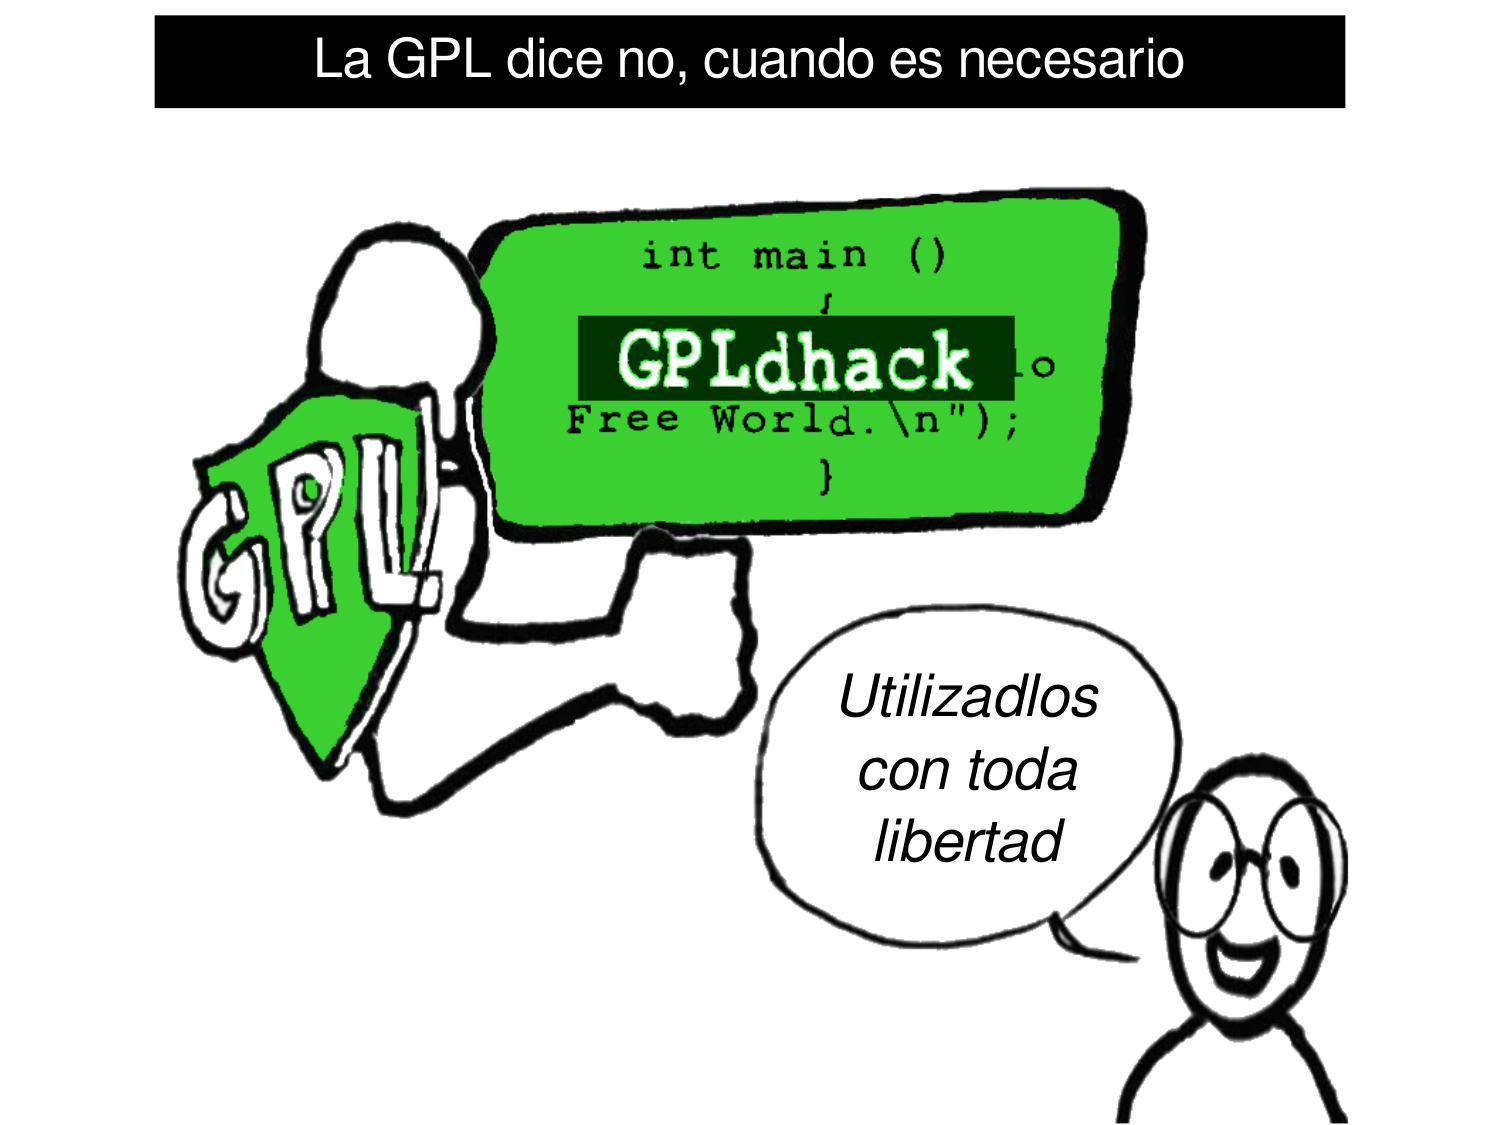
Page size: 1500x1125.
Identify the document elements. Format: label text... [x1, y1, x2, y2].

picture [150, 0, 1351, 1125]
text_box Utilizadlos con toda libertad [770, 618, 1161, 927]
text_box La GPL dice no, cuando es necesario [154, 15, 1346, 109]
